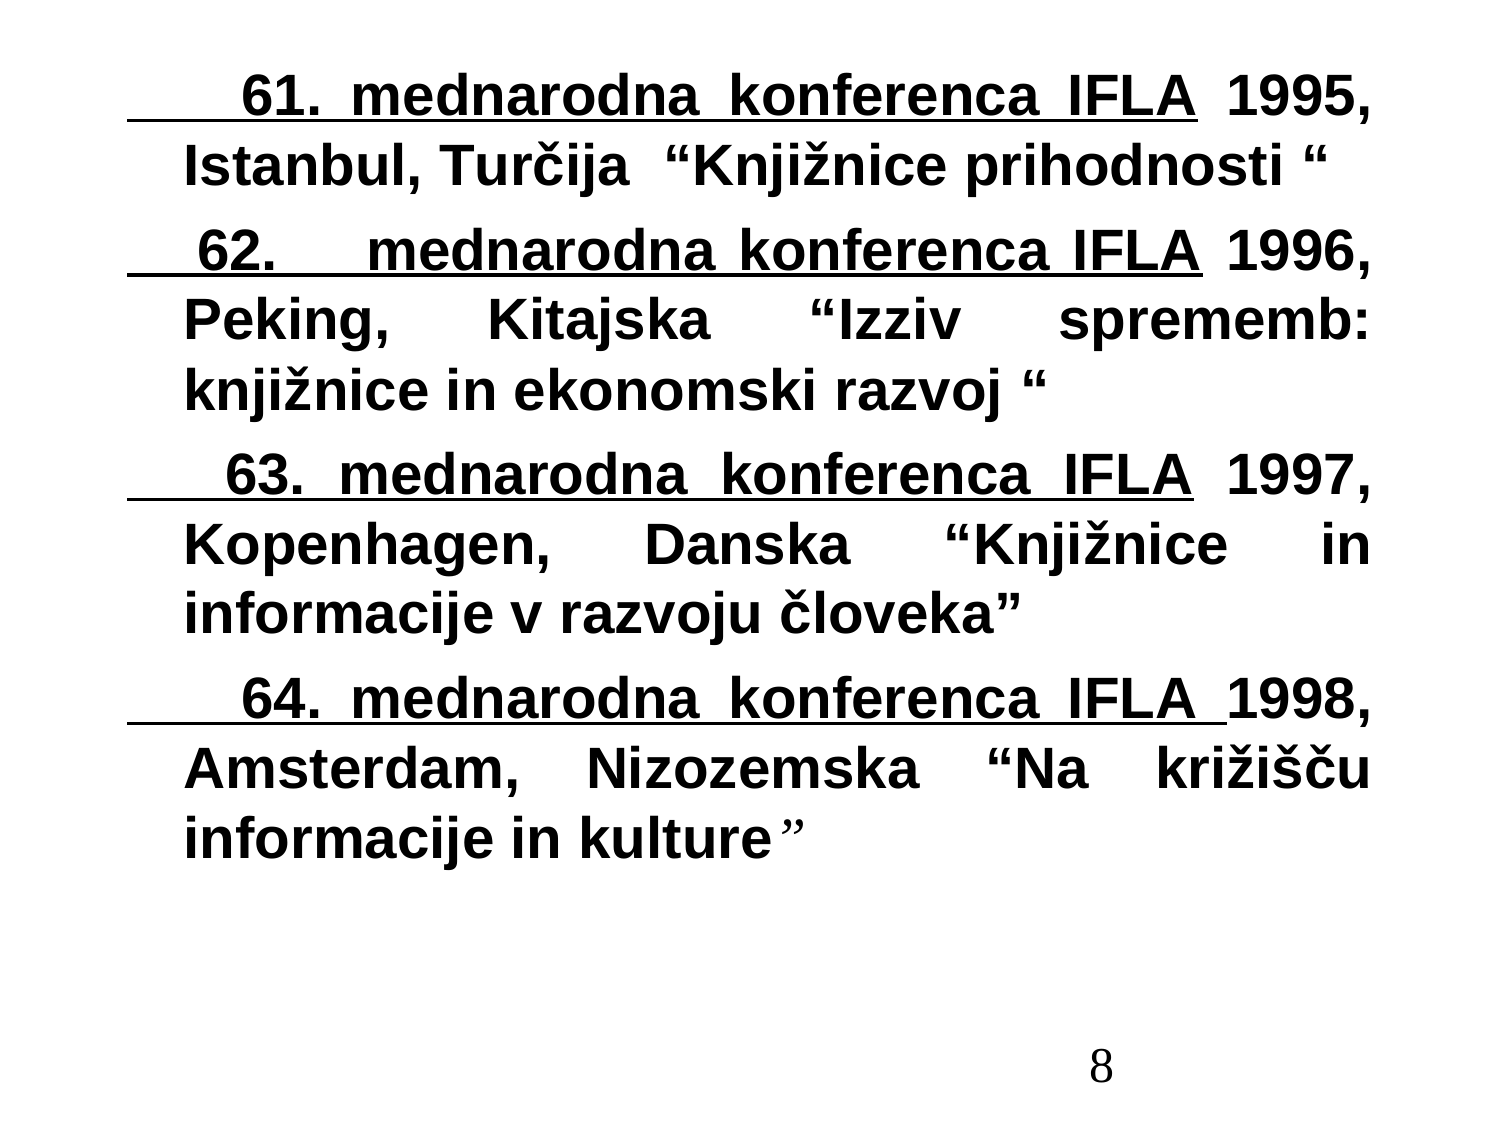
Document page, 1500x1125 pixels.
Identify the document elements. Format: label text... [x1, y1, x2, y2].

list 61. mednarodna konferenca IFLA 1995, Istanbul, Turčija “Knjižnice prihodnosti “ 62. mednarodna konferenca IFLA 1996, Peking, Kitajska “Izziv sprememb: knjižnice in ekonomski razvoj “ 63. mednarodna konferenca IFLA 1997, Kopenhagen, Danska “Knjižnice in informacije v razvoju človeka” 64. mednarodna konferenca IFLA 1998, Amsterdam, Nizozemska “Na križišču informacije in kulture” [112, 50, 1388, 1001]
